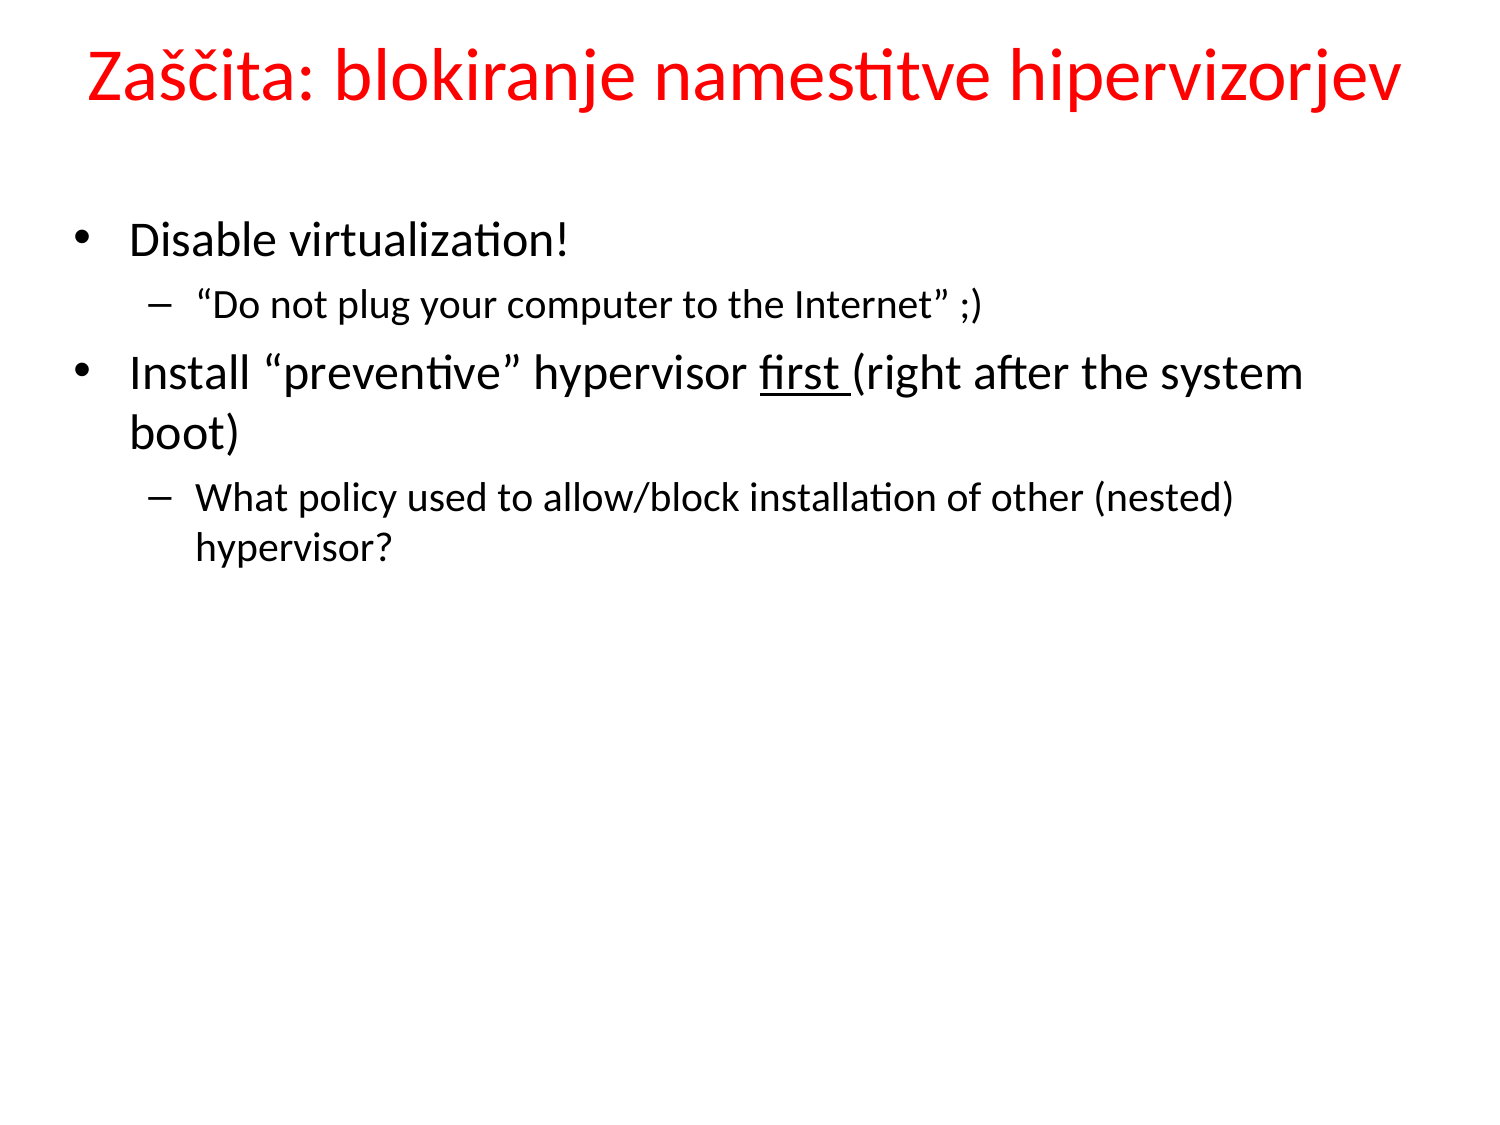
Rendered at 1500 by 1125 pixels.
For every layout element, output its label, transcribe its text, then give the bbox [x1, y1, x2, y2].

text_box Disable virtualization! “Do not plug your computer to the Internet” ;) Install “preventive” hypervisor first (right after the system boot) What policy used to allow/block installation of other (nested) hypervisor? [58, 199, 1409, 942]
title Zaščita: blokiranje namestitve hipervizorjev [70, 0, 1421, 168]
